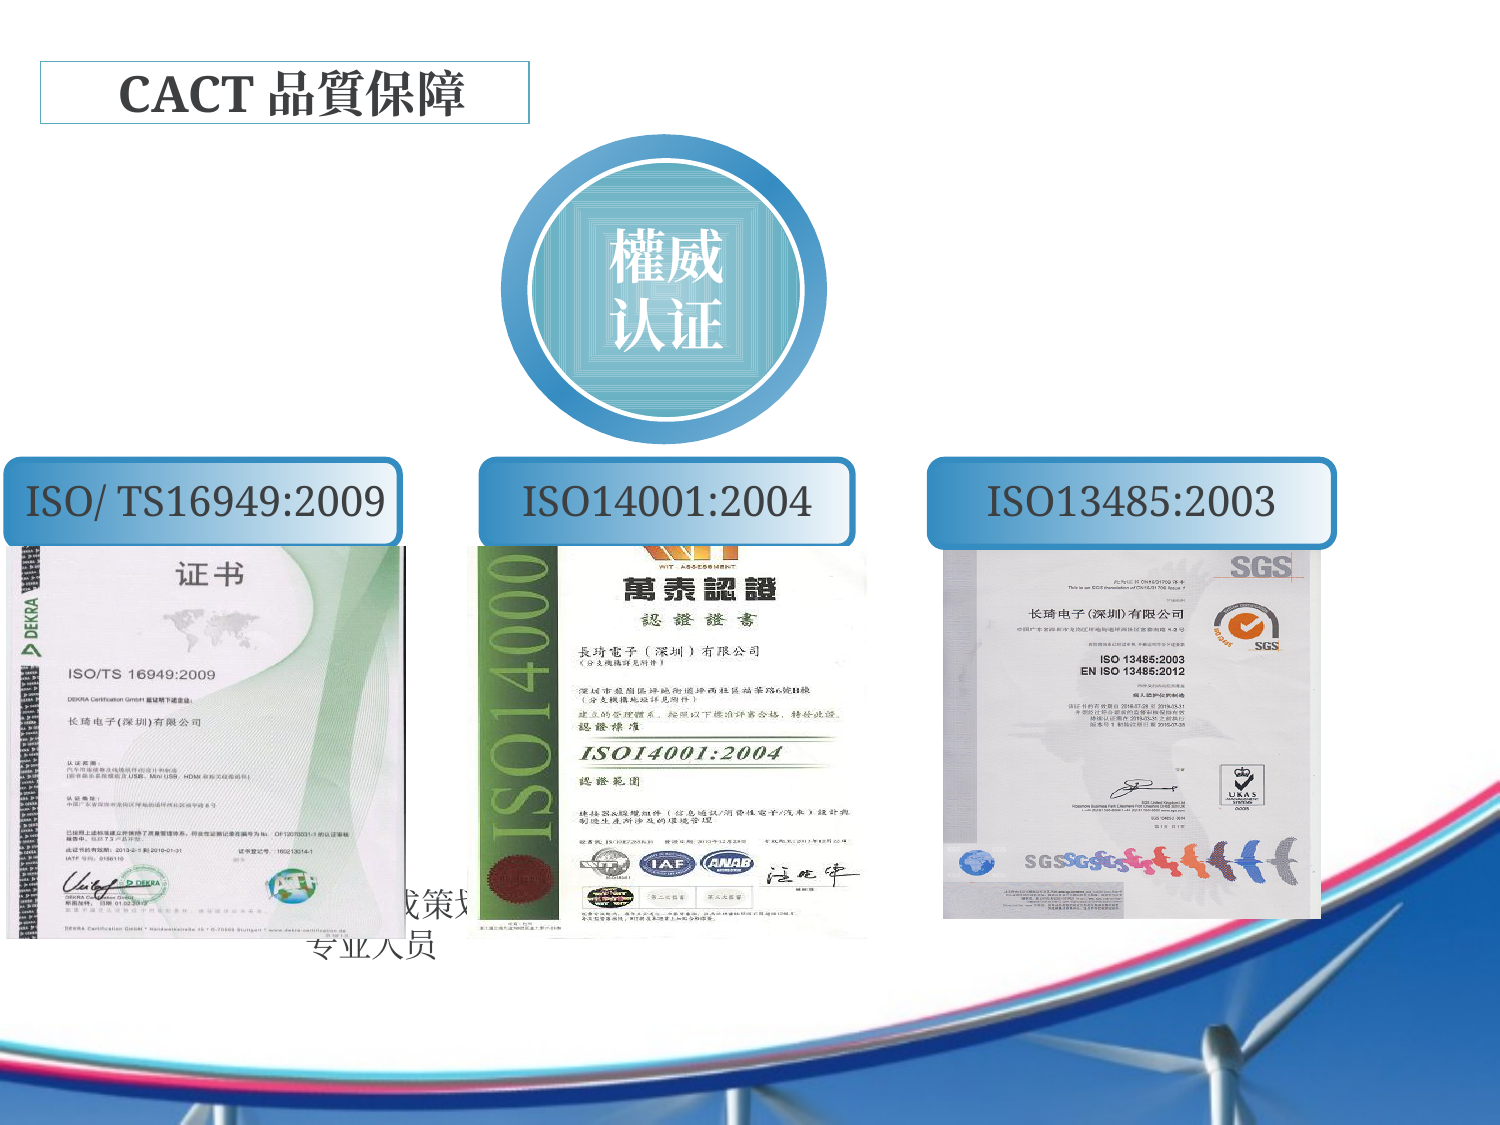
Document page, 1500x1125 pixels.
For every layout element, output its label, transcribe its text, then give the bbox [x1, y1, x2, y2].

text_box CACT品質保障 [46, 54, 538, 130]
text_box 權威 认证 [593, 212, 741, 368]
text_box ISO13485:2003 [929, 459, 1334, 547]
text_box 多名来自咨询或策划公司 专业人员 [173, 876, 570, 972]
text_box ISO14001:2004 [481, 459, 853, 546]
text_box ISO/ TS16949:2009 [6, 459, 400, 546]
picture [0, 0, 1500, 1125]
text_box [500, 134, 828, 445]
